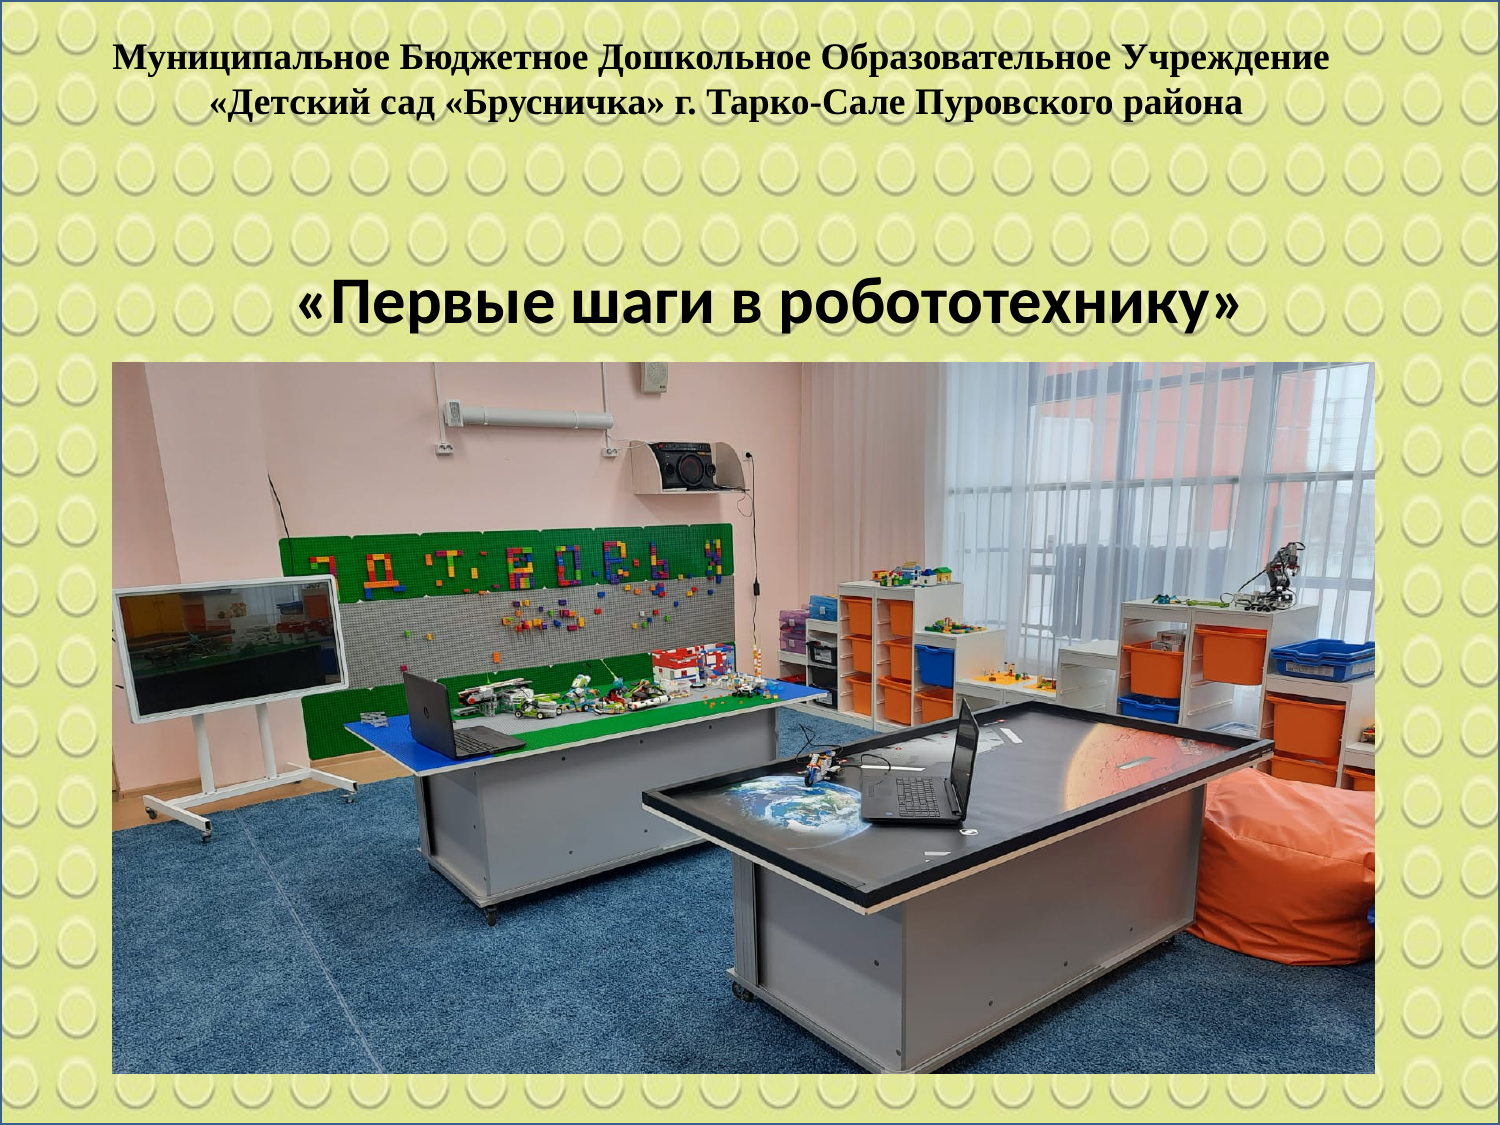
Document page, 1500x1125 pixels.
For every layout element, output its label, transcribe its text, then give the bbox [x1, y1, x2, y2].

title Муниципальное Бюджетное Дошкольное Образовательное Учреждение «Детский сад «Брусничка» г. Тарко-Сале Пуровского района [35, 24, 1418, 175]
picture [112, 362, 1375, 1074]
text_box [0, 0, 1500, 1125]
text_box «Первые шаги в робототехнику» [279, 249, 1263, 345]
